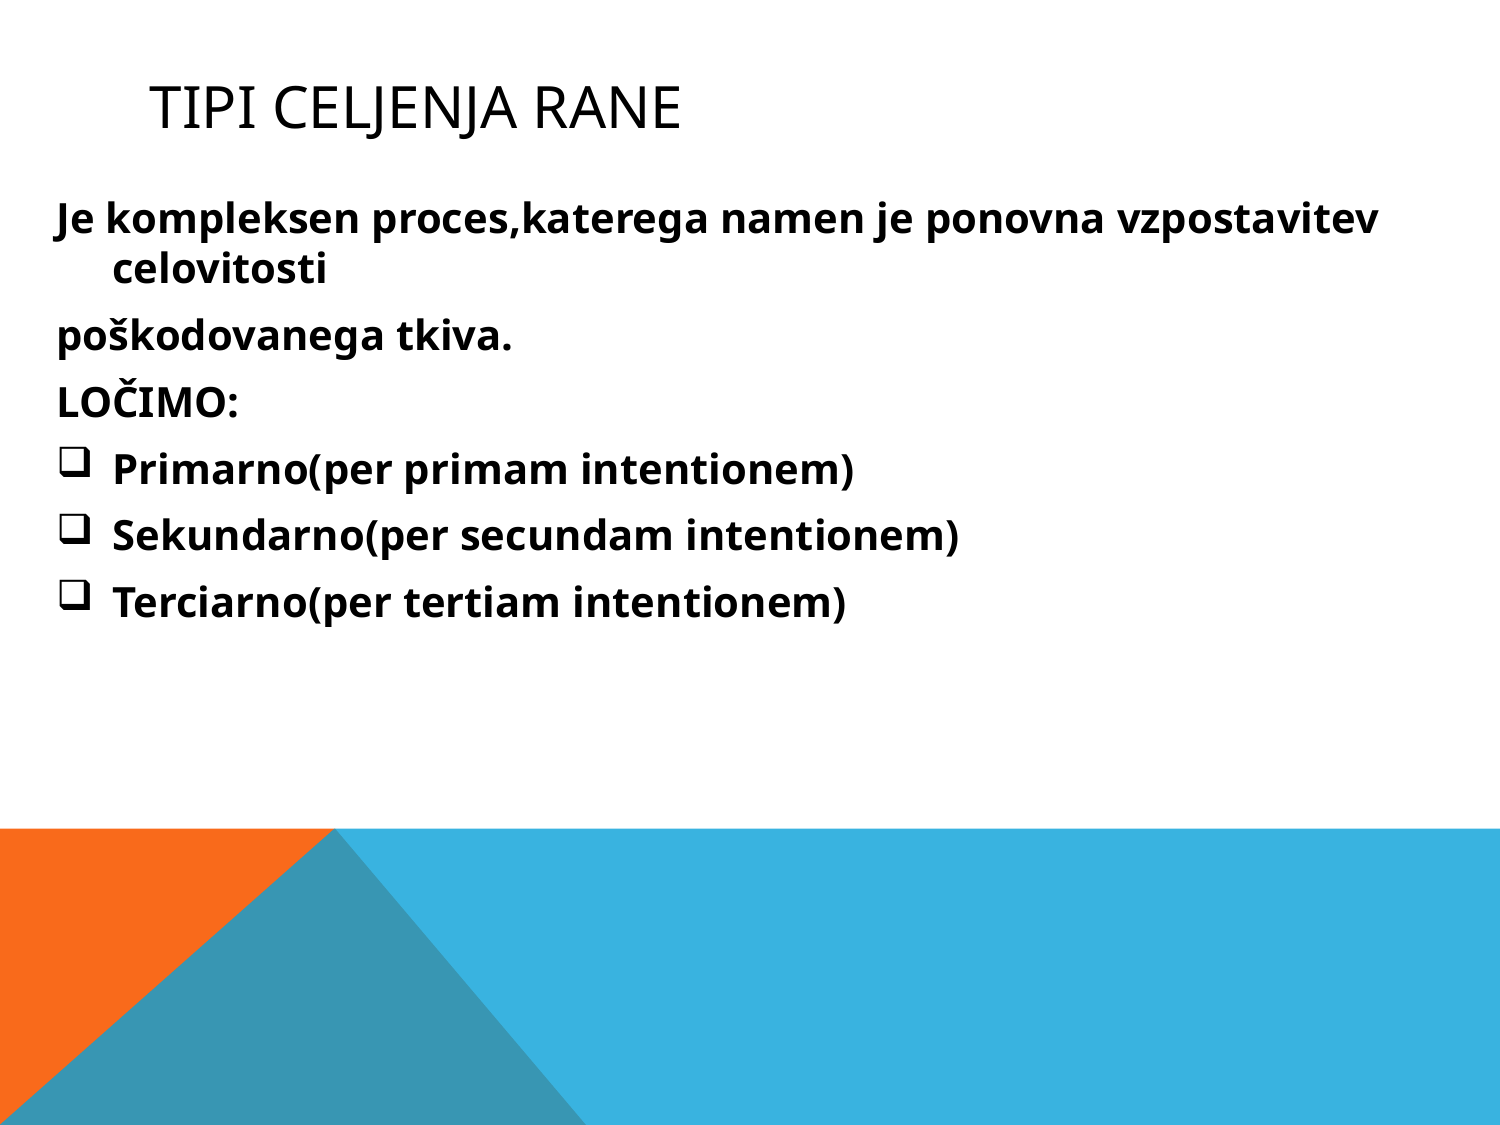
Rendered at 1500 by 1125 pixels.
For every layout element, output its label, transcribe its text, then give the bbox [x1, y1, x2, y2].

title Tipi celjenja rane [134, 59, 1369, 150]
list Je kompleksen proces,katerega namen je ponovna vzpostavitev celovitosti poškodovanega tkiva. LOČIMO: Primarno(per primam intentionem) Sekundarno(per secundam intentionem) Terciarno(per tertiam intentionem) [41, 184, 1500, 772]
